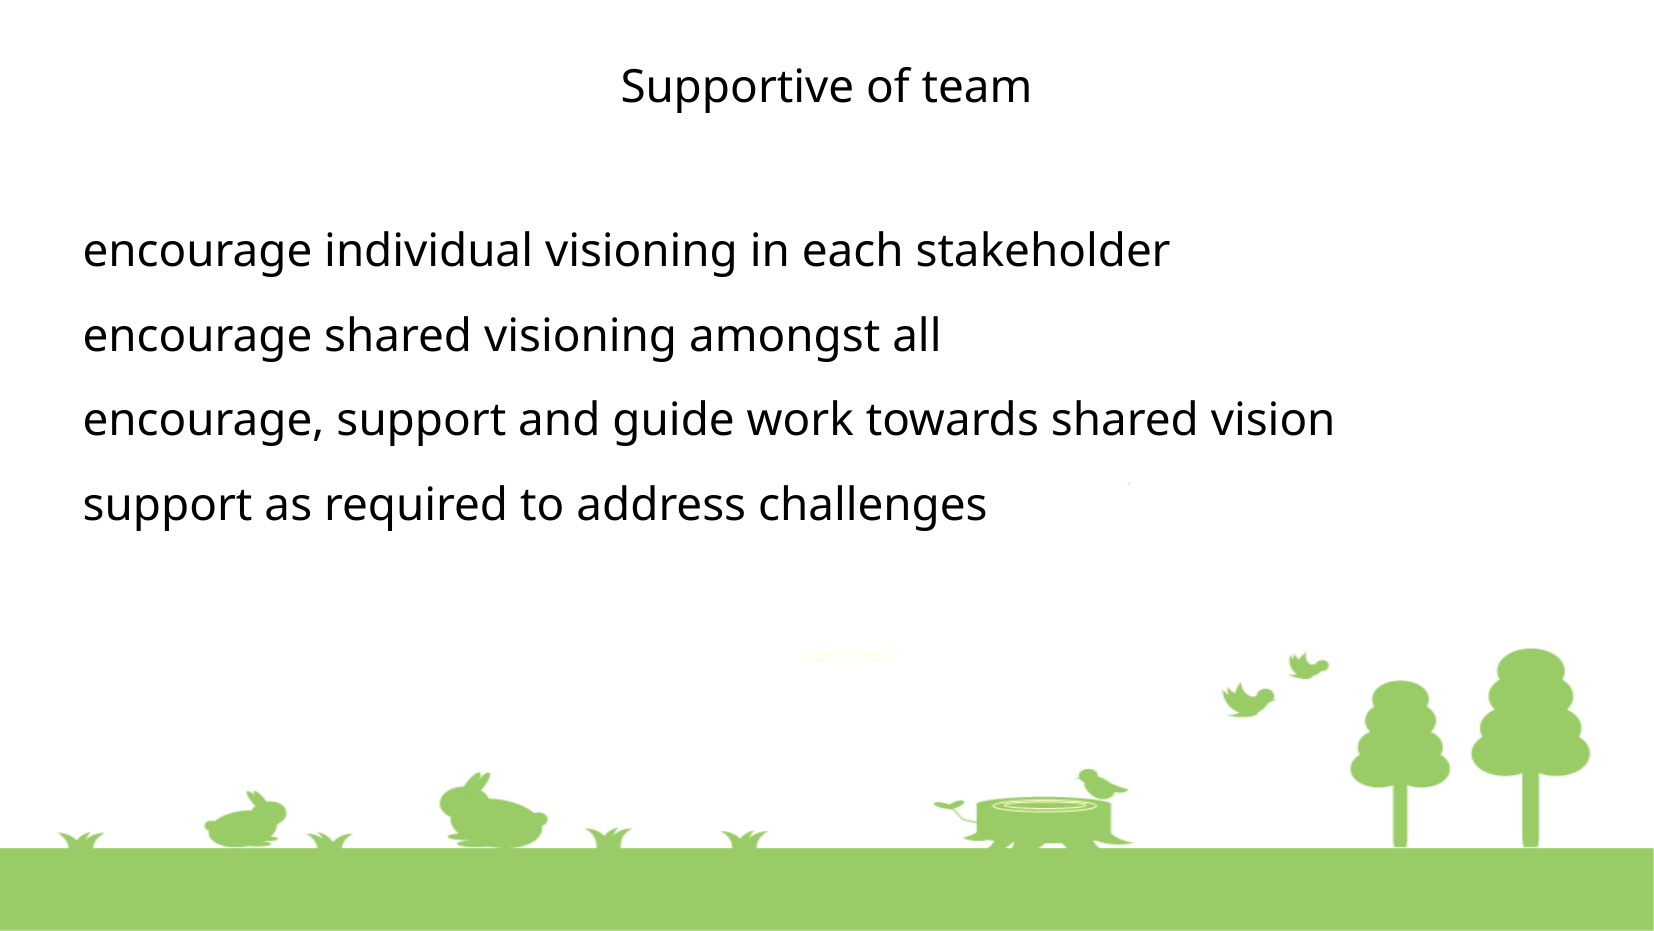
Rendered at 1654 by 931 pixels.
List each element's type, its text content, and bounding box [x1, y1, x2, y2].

title Supportive of team [82, 7, 1571, 163]
list encourage individual visioning in each stakeholder encourage shared visioning amongst all encourage, support and guide work towards shared vision support as required to address challenges [82, 217, 1571, 758]
picture [0, 0, 1654, 931]
